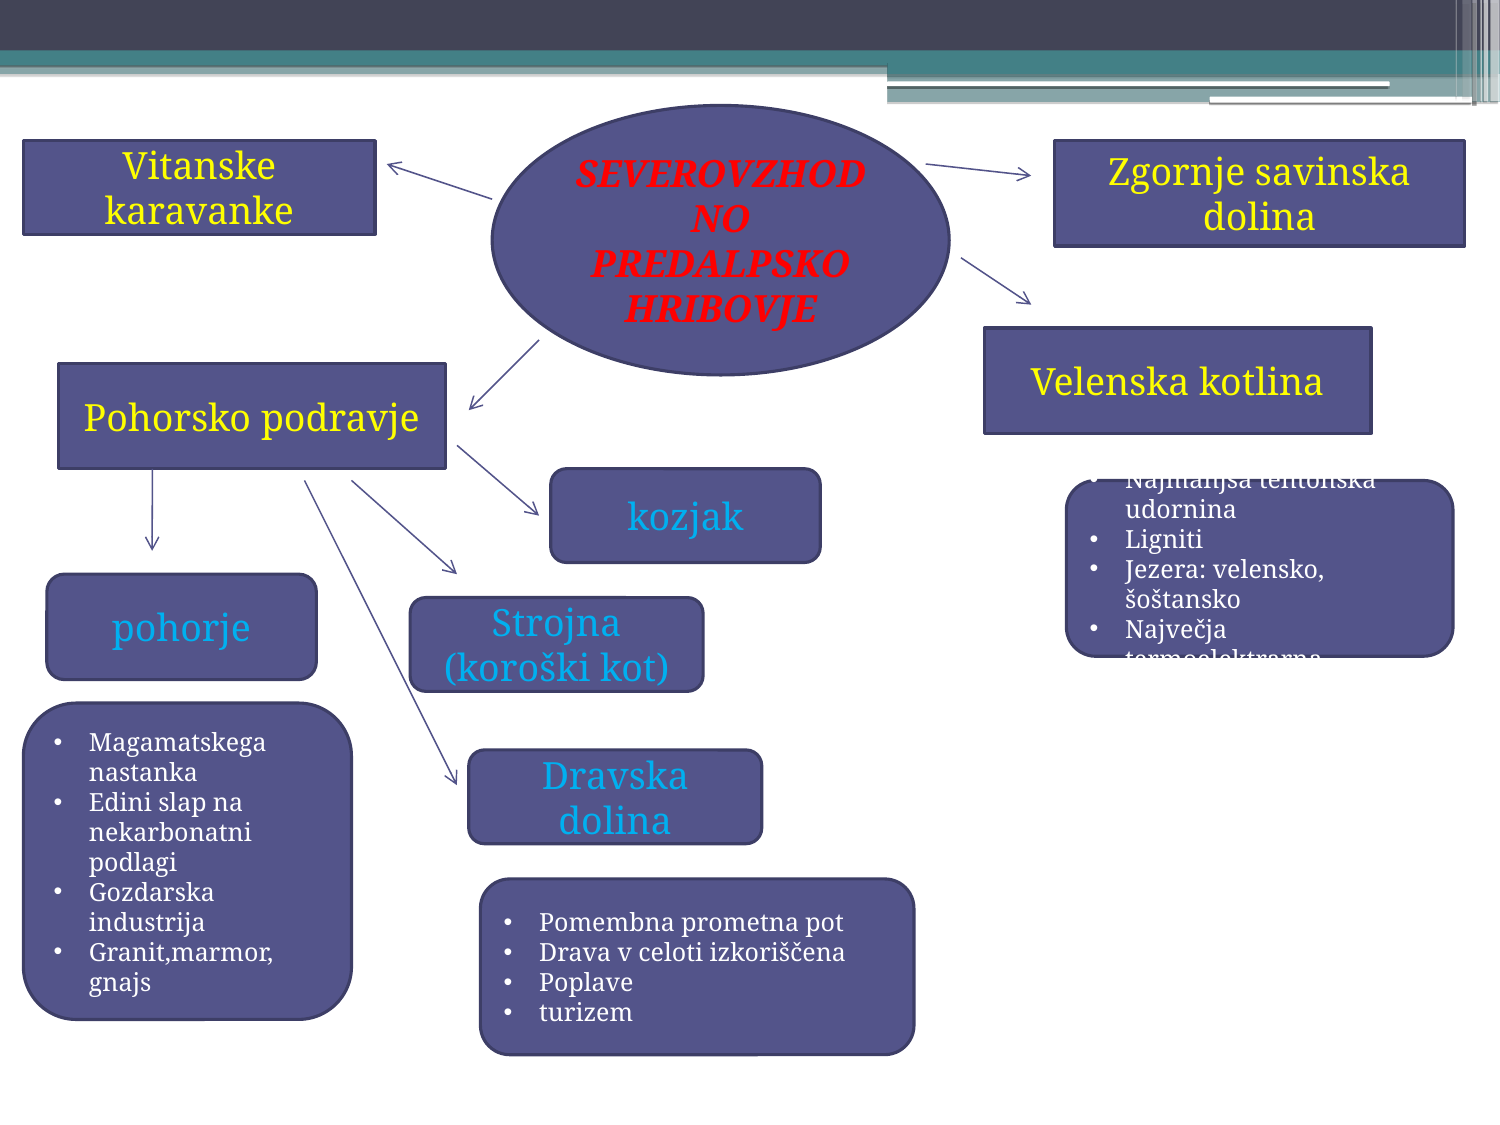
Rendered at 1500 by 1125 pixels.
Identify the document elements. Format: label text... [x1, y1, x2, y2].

text_box Vitanske karavanke [23, 140, 375, 235]
text_box kozjak [550, 468, 821, 563]
text_box Pomembna prometna pot Drava v celoti izkoriščena Poplave turizem [480, 878, 914, 1055]
text_box Najmanjša tehtonska udornina Ligniti Jezera: velensko, šoštansko Največja termoelektrarna [1066, 480, 1454, 657]
text_box pohorje [46, 574, 317, 680]
text_box Zgornje savinska dolina [1054, 140, 1465, 246]
text_box Pohorsko podravje [58, 363, 446, 469]
text_box Dravska dolina [468, 749, 762, 844]
text_box SEVEROVZHODNO PREDALPSKO HRIBOVJE [492, 105, 950, 375]
text_box Magamatskega nastanka Edini slap na nekarbonatni podlagi Gozdarska industrija Granit,marmor, gnajs [23, 703, 352, 1020]
text_box Velenska kotlina [984, 328, 1371, 434]
text_box Strojna (koroški kot) [410, 597, 704, 692]
